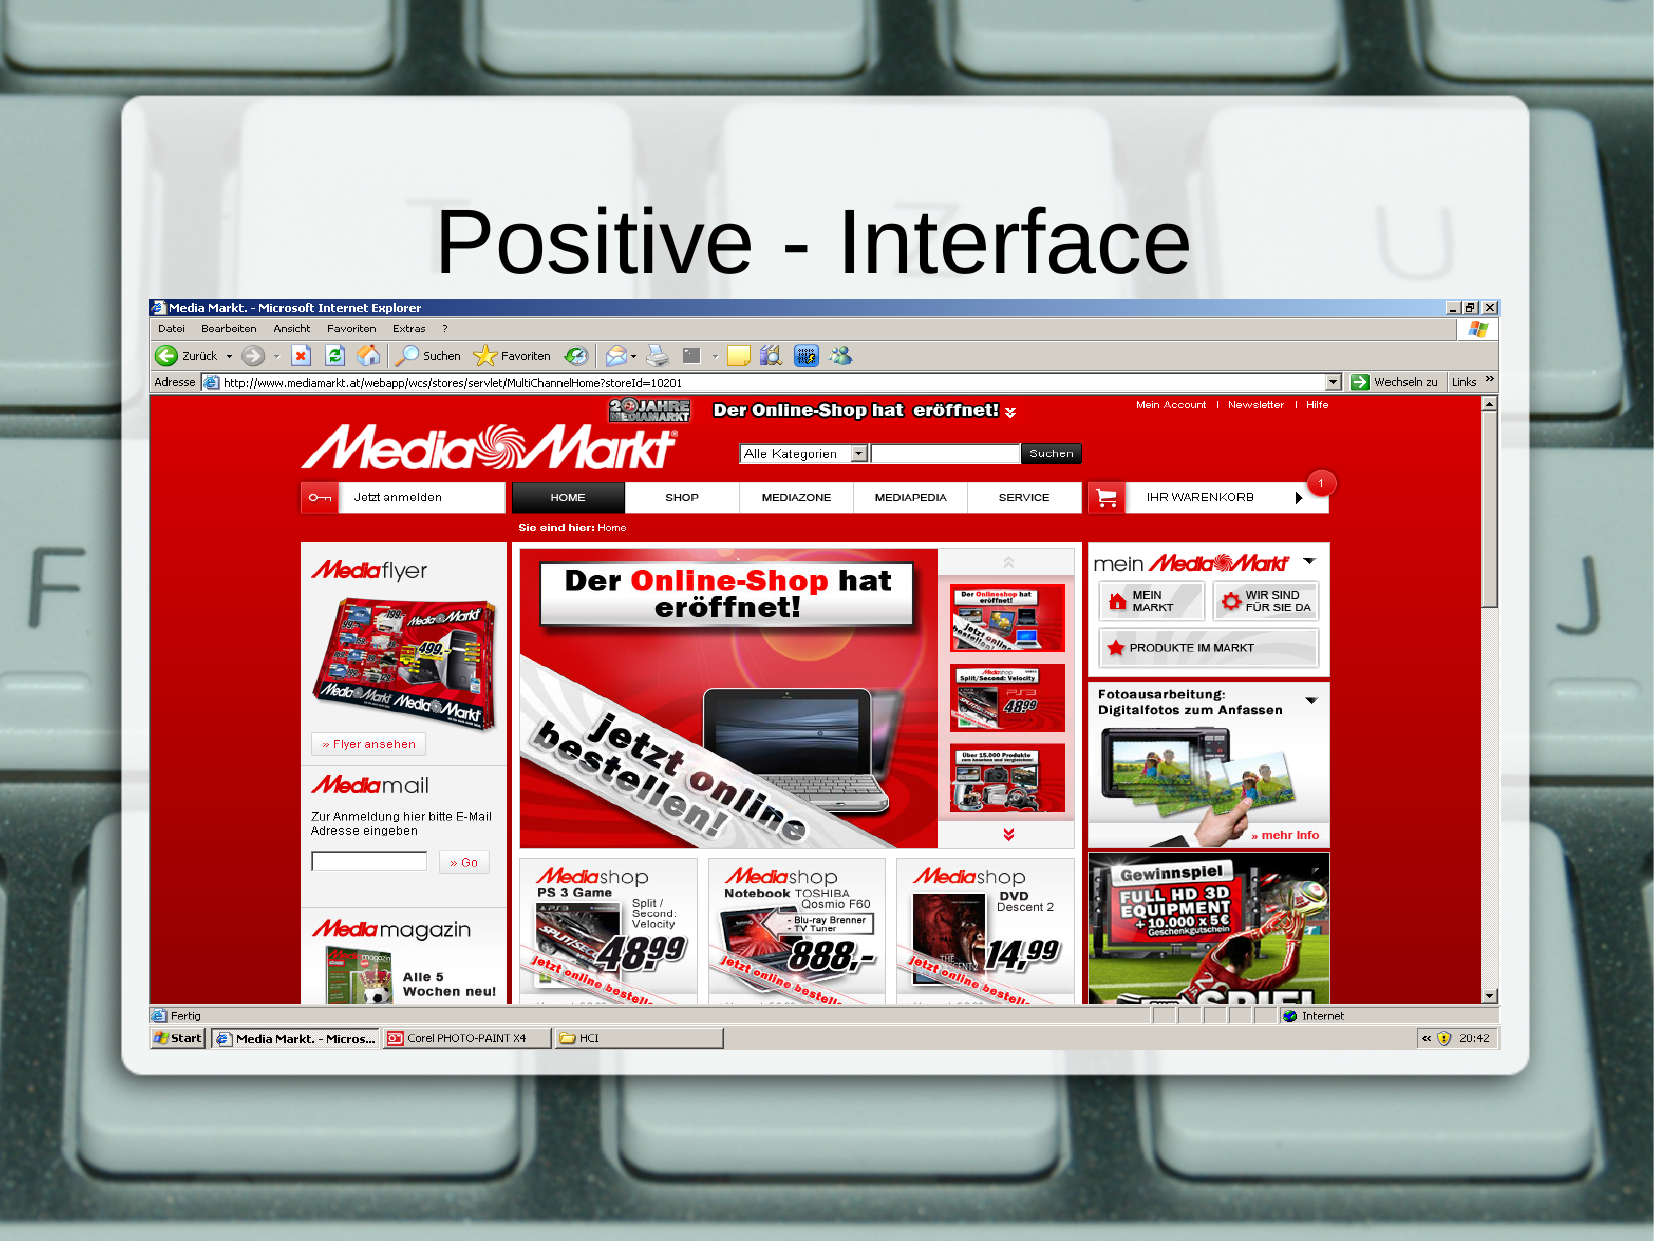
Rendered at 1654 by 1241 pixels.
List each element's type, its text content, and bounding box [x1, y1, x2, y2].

title Positive - Interface [129, 145, 1501, 338]
picture [0, 0, 1654, 1241]
